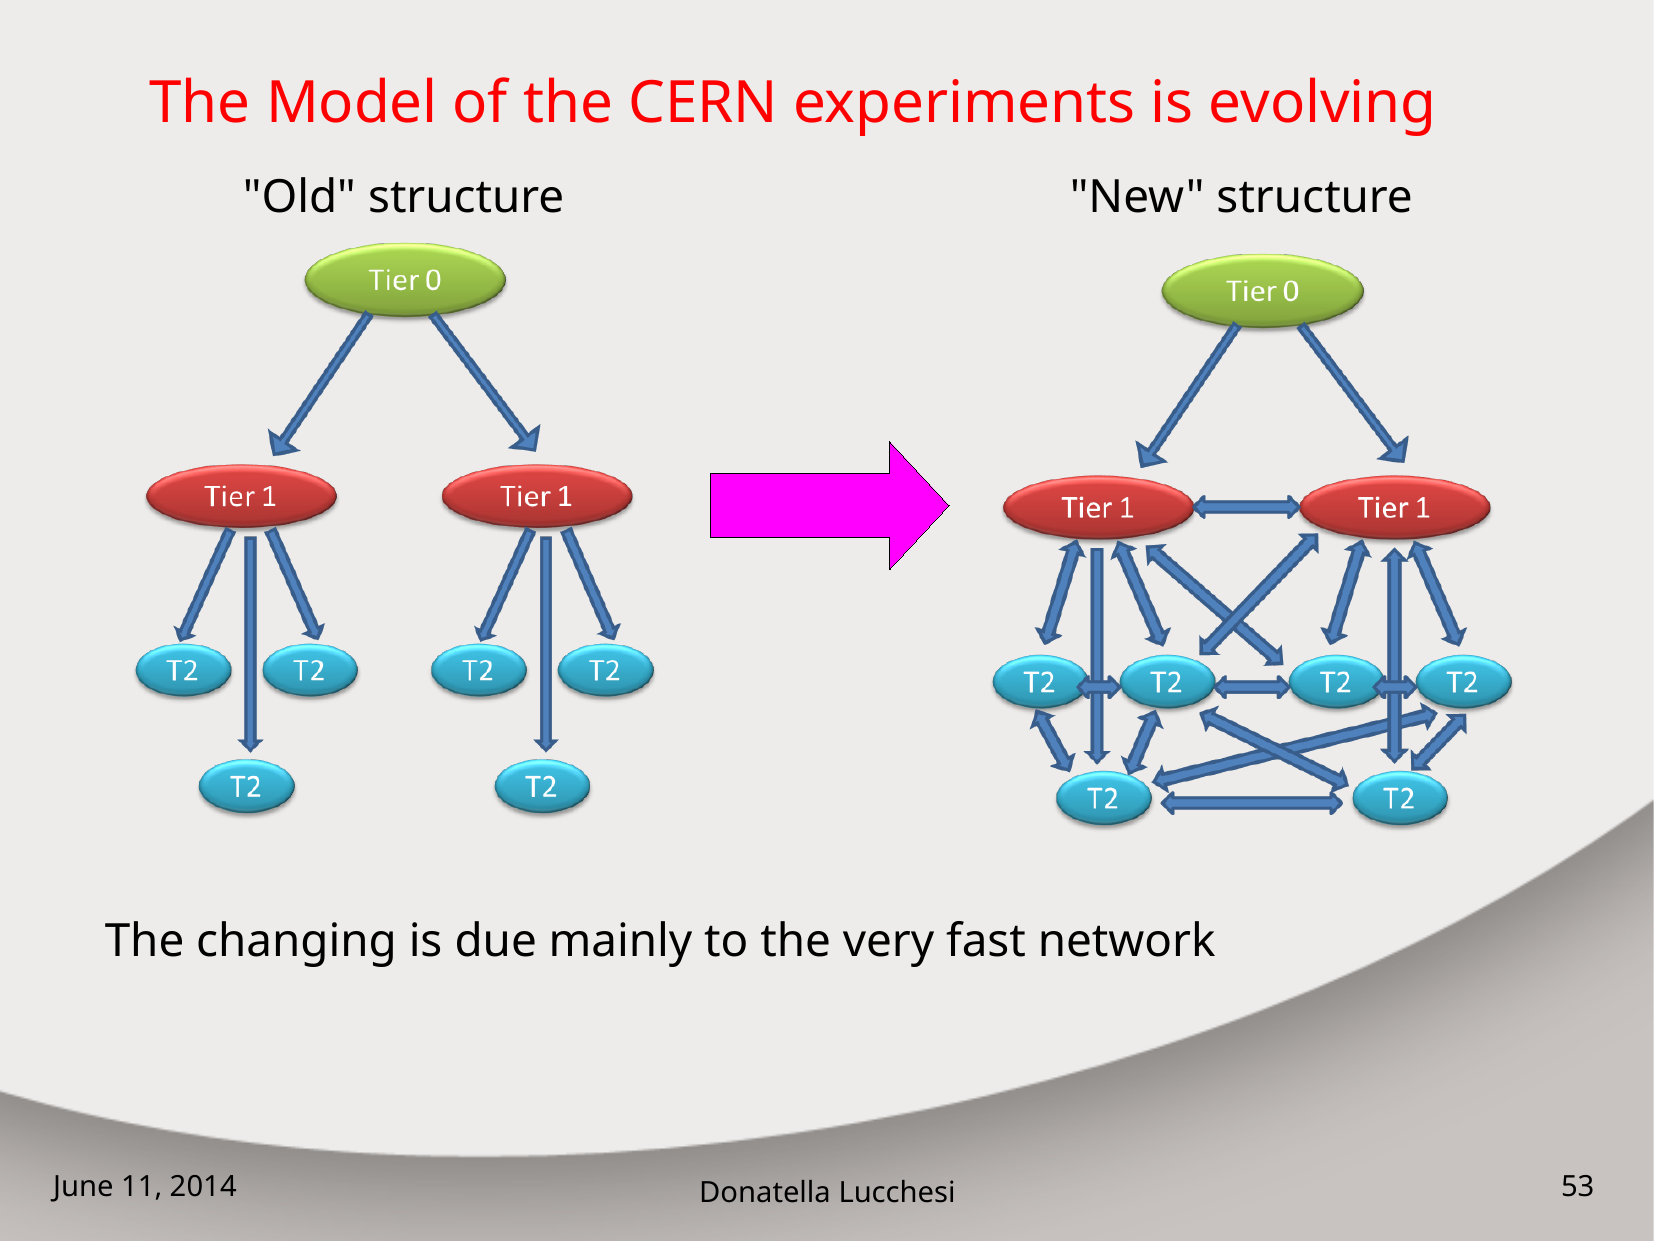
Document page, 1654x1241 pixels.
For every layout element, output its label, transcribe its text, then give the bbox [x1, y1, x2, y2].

text_box The Model of the CERN experiments is evolving [134, 53, 1478, 150]
picture [0, 0, 1654, 1241]
text_box "New" structure [1055, 156, 1450, 236]
text_box [710, 441, 950, 570]
text_box "Old" structure [228, 156, 606, 235]
text_box The changing is due mainly to the very fast network [90, 900, 1240, 979]
